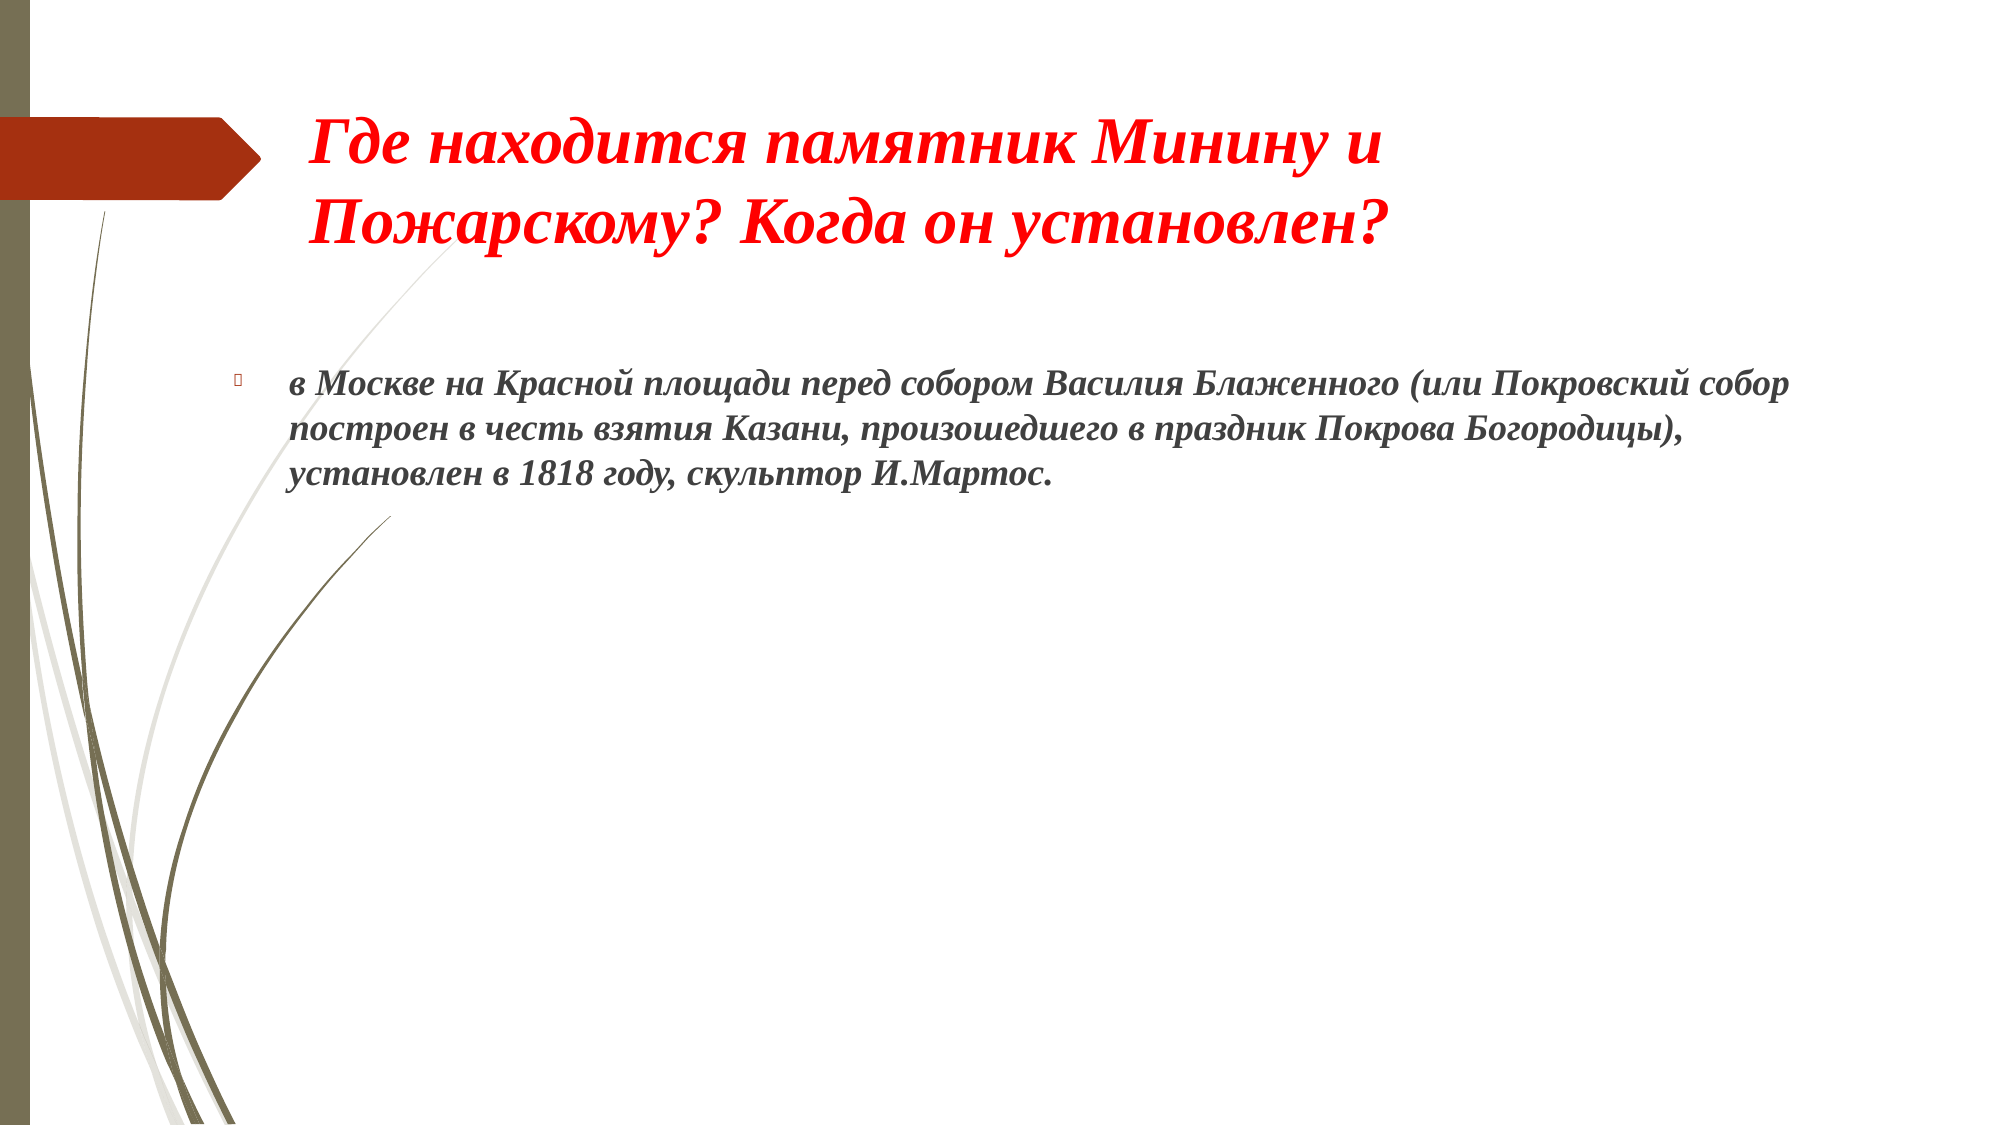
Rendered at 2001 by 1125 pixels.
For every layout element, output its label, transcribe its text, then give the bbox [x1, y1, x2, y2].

title Где находится памятник Минину и Пожарскому? Когда он установлен? [295, 89, 1758, 300]
list в Москве на Красной площади перед собором Василия Блаженного (или Покровский собор построен в честь взятия Казани, произошедшего в праздник Покрова Богородицы), установлен в 1818 году, скульптор И.Мартос. [218, 350, 1888, 970]
